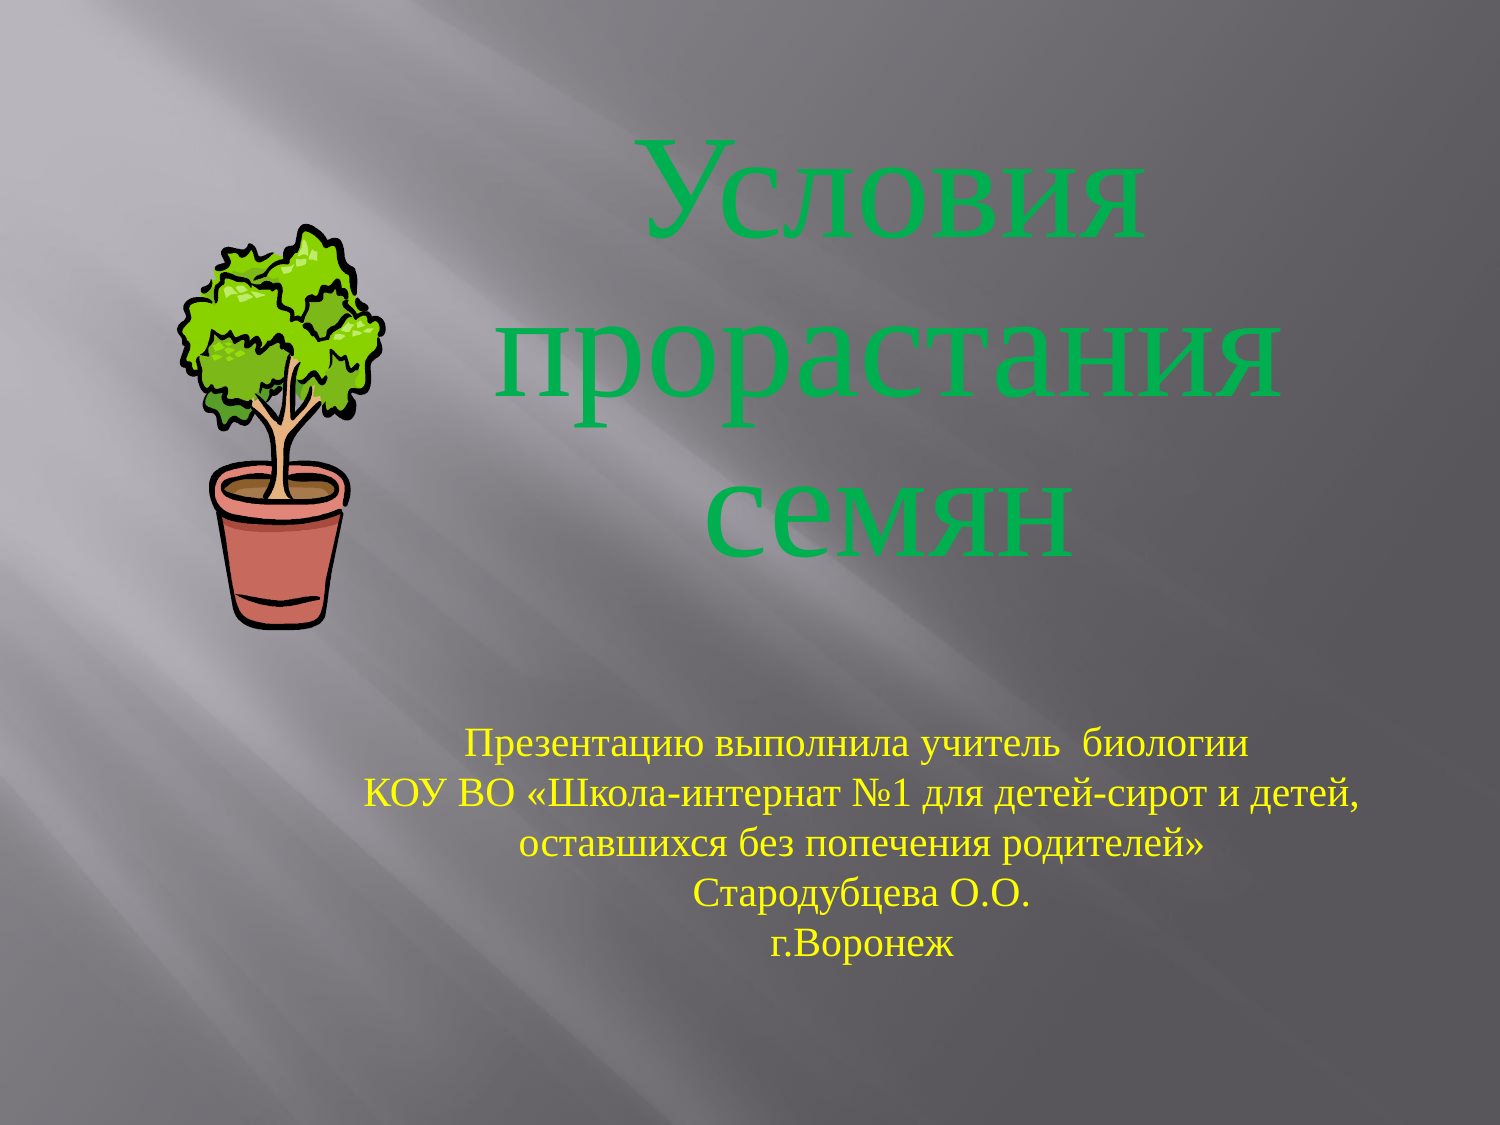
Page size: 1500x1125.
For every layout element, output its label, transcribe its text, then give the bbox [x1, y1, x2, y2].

list Условия прорастания семян [478, 101, 1353, 648]
picture [171, 220, 392, 638]
text_box Презентацию выполнила учитель биологии КОУ ВО «Школа-интернат №1 для детей-сирот и детей, оставшихся без попечения родителей» Стародубцева О.О. г.Воронеж [348, 657, 1400, 1032]
